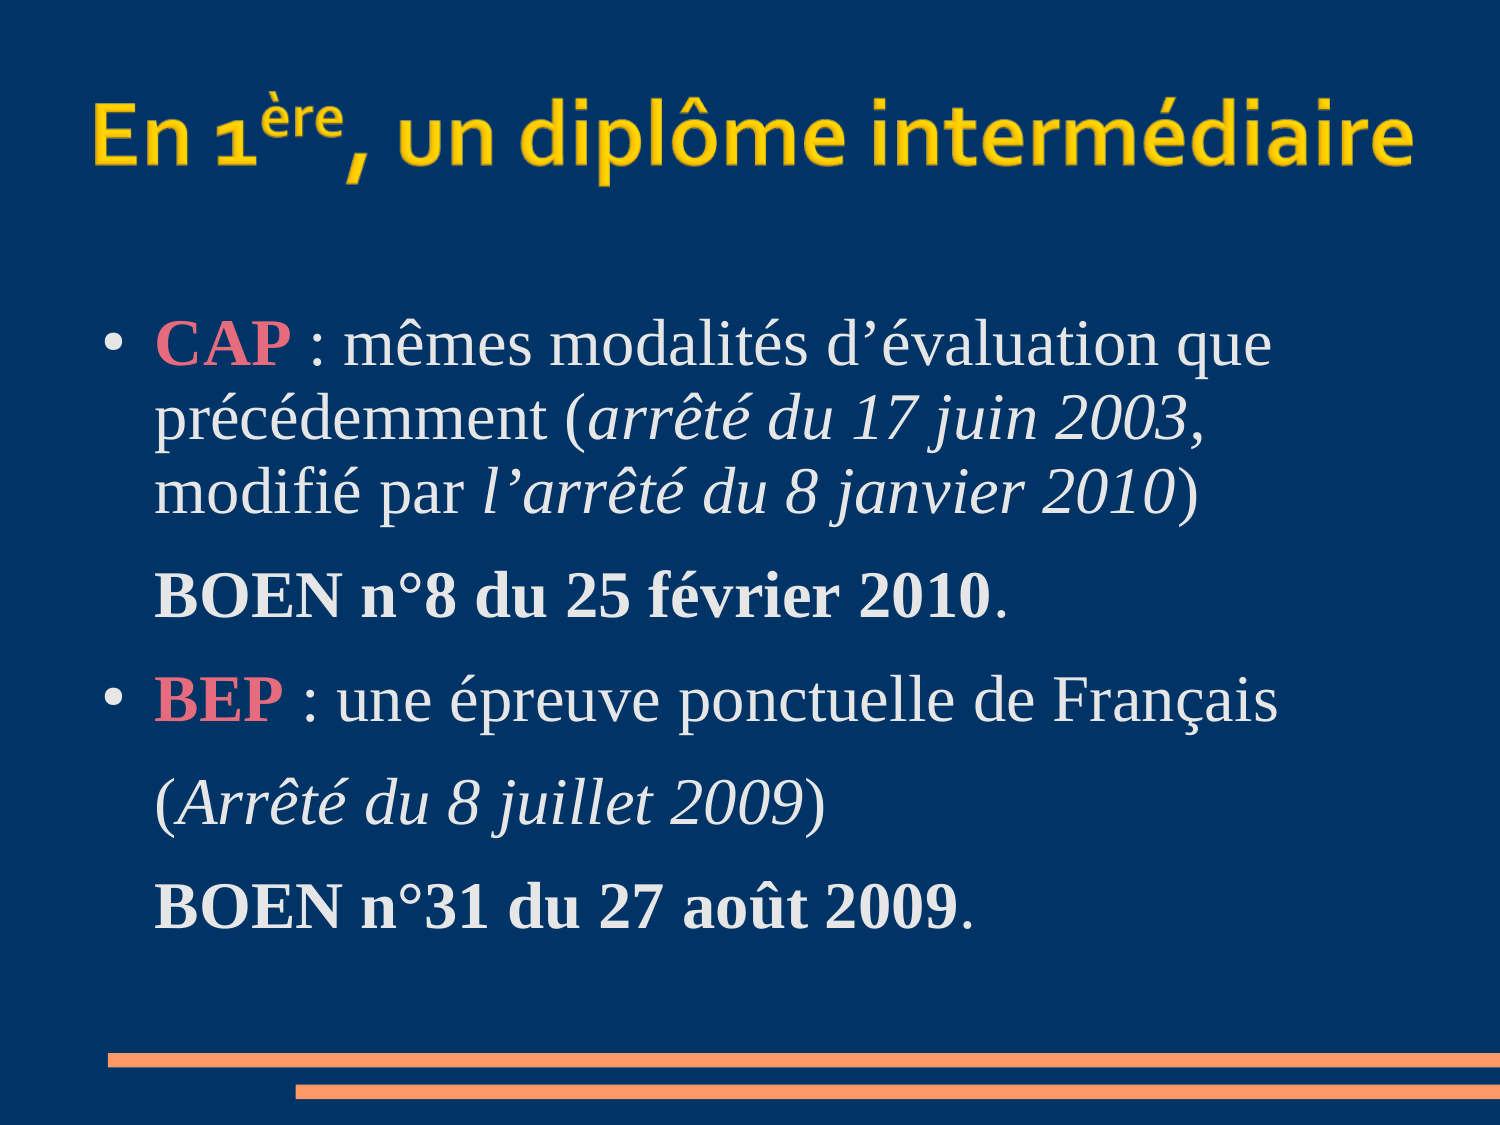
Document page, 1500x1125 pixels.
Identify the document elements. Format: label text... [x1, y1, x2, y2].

text_box [73, 24, 1427, 233]
list CAP : mêmes modalités d’évaluation que précédemment (arrêté du 17 juin 2003, modifié par l’arrêté du 8 janvier 2010) BOEN n°8 du 25 février 2010. BEP : une épreuve ponctuelle de Français (Arrêté du 8 juillet 2009) BOEN n°31 du 27 août 2009. [75, 291, 1426, 1051]
